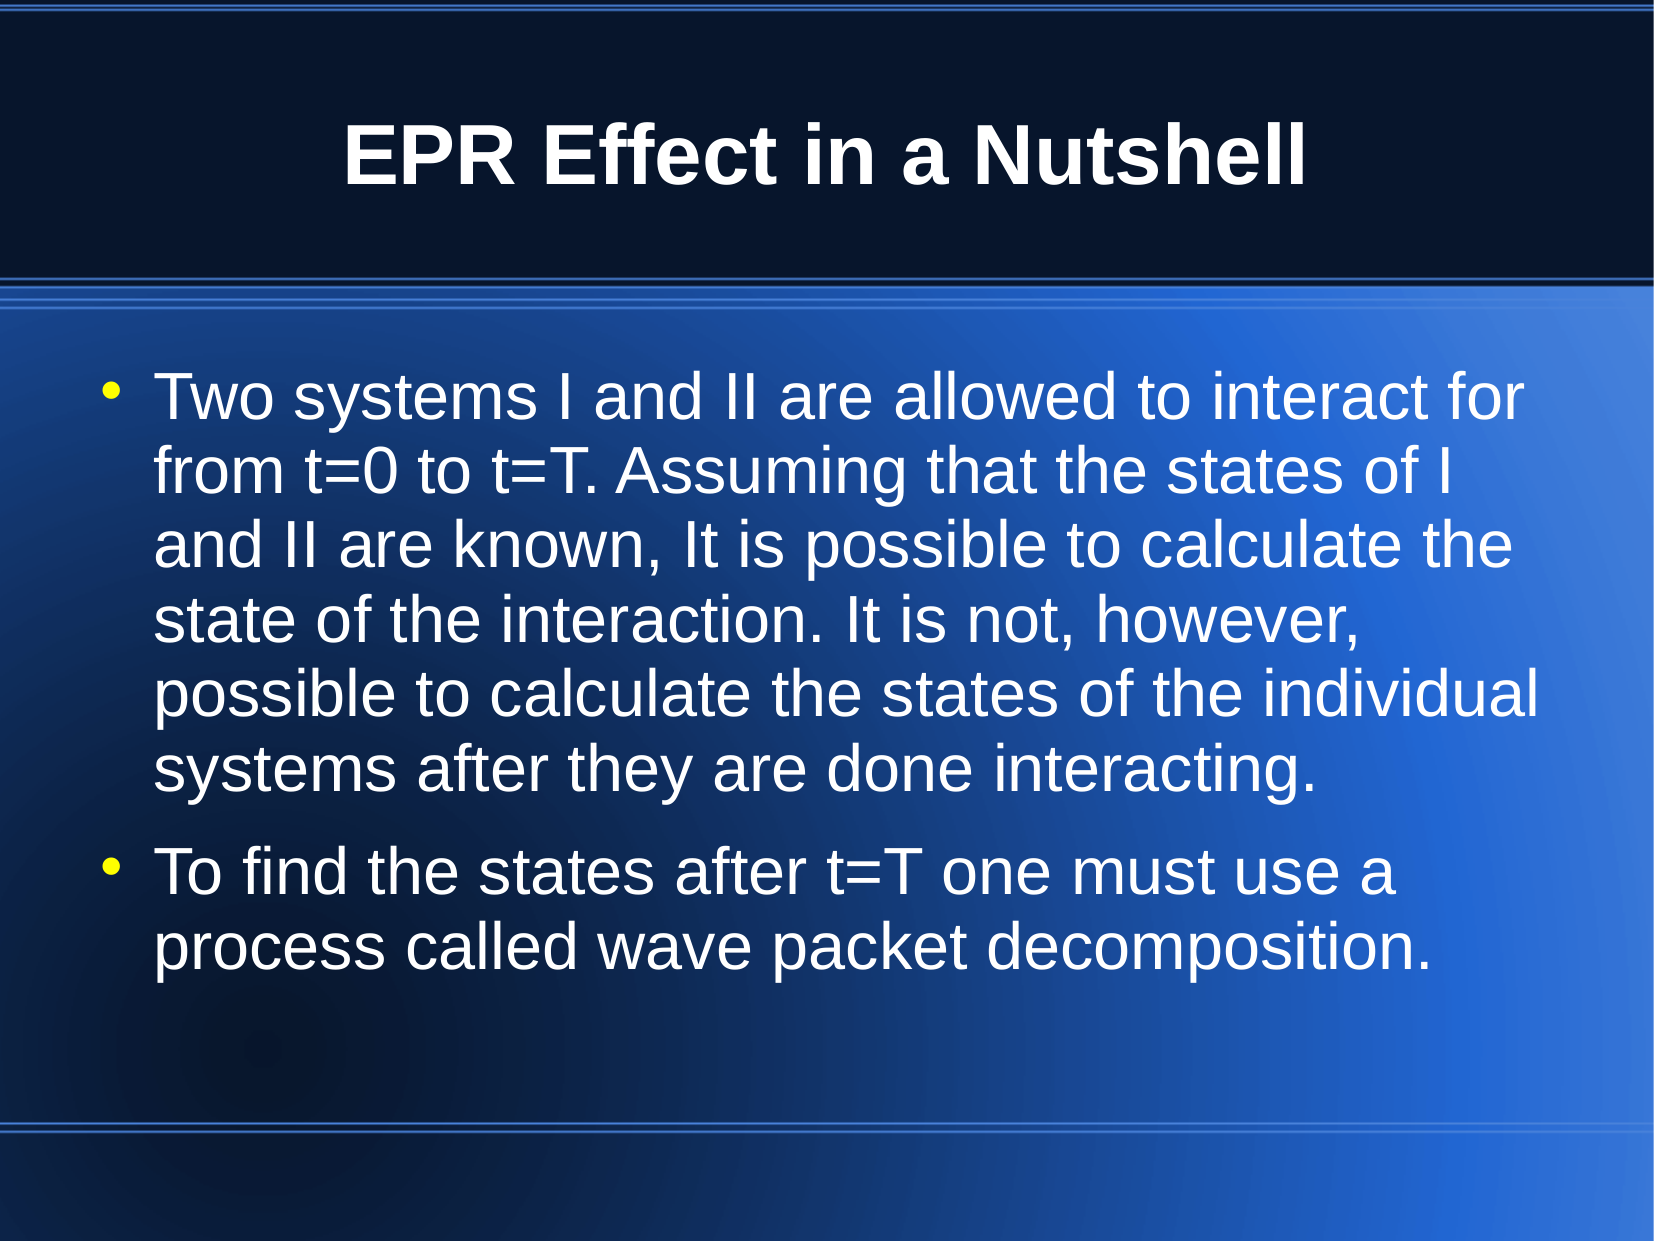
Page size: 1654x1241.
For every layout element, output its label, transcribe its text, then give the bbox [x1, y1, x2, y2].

title EPR Effect in a Nutshell [82, 49, 1571, 257]
picture [0, 0, 1654, 1241]
list Two systems I and II are allowed to interact for from t=0 to t=T. Assuming that the states of I and II are known, It is possible to calculate the state of the interaction. It is not, however, possible to calculate the states of the individual systems after they are done interacting. To find the states after t=T one must use a process called wave packet decomposition. [82, 355, 1571, 1058]
